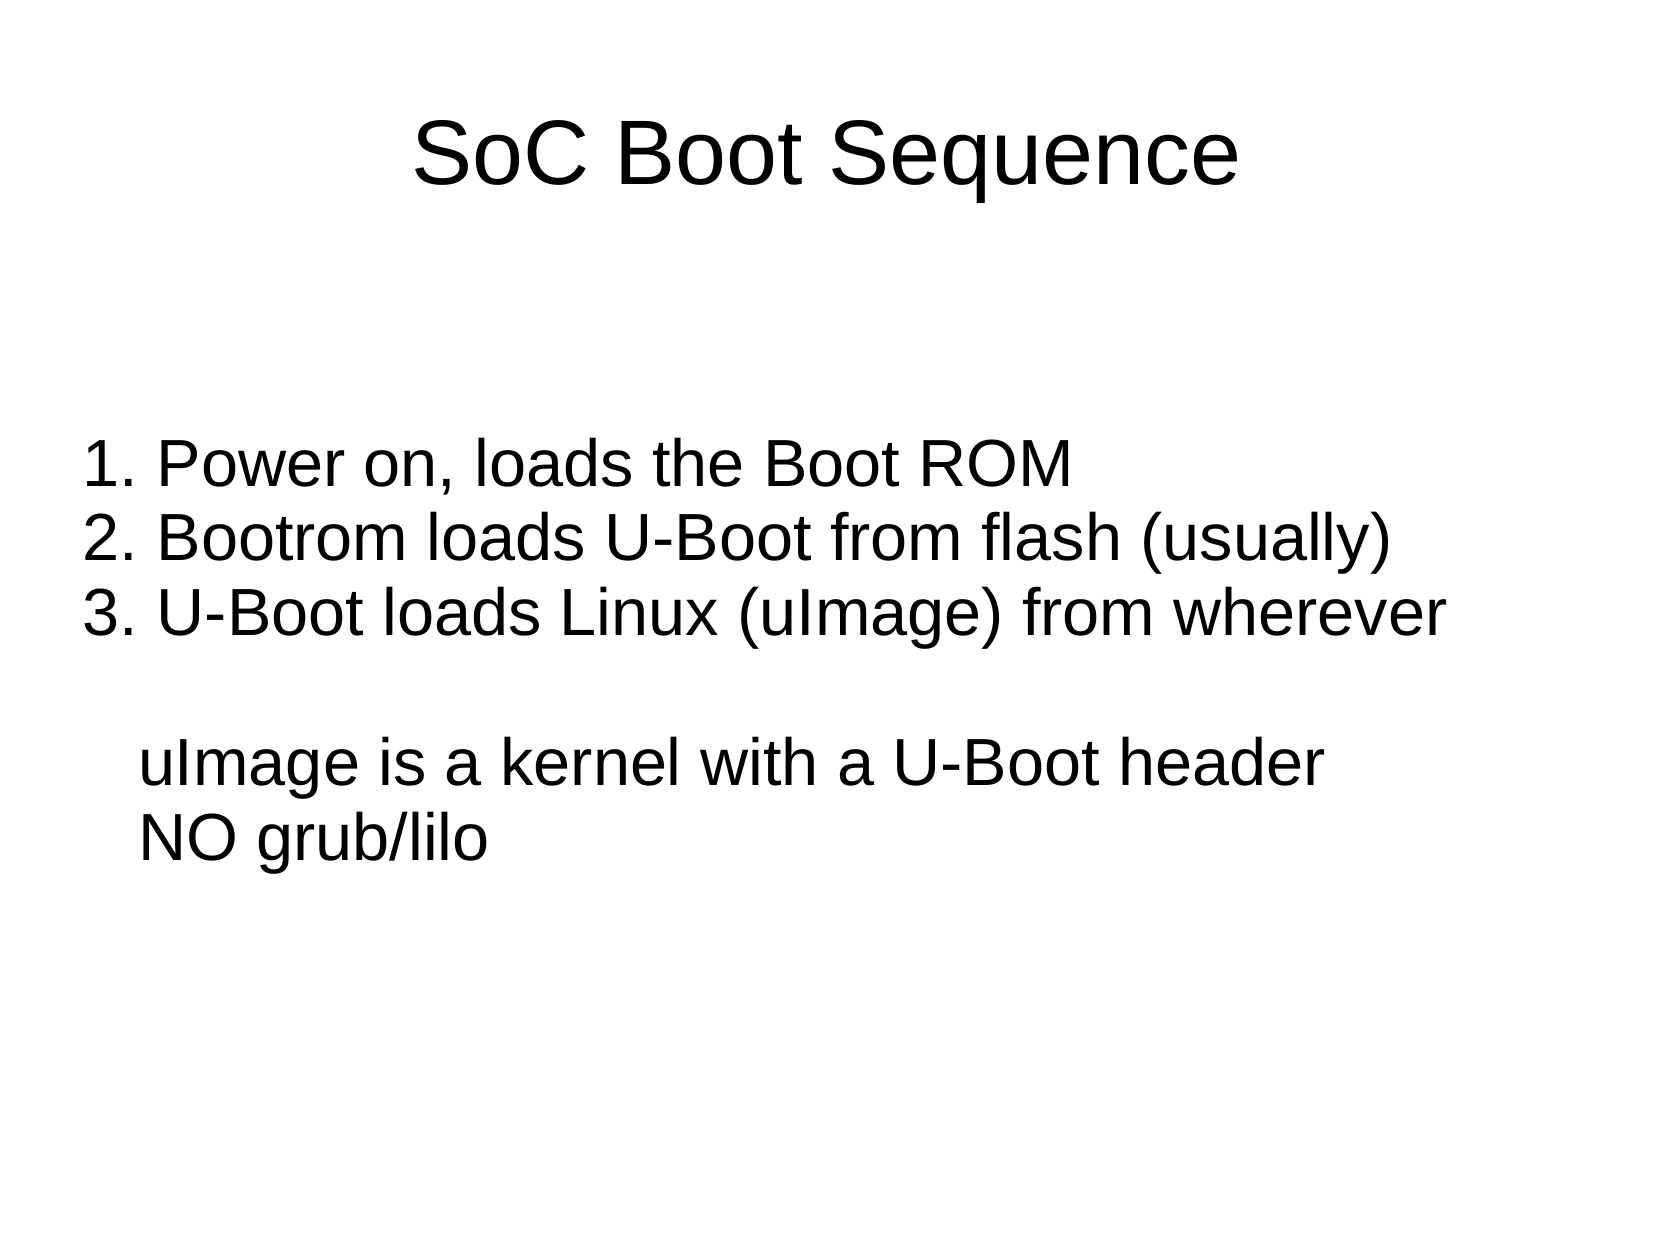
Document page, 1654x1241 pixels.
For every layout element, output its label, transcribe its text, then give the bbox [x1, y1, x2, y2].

title SoC Boot Sequence [82, 49, 1571, 257]
text_box Power on, loads the Boot ROM Bootrom loads U-Boot from flash (usually) U-Boot loads Linux (uImage) from wherever uImage is a kernel with a U-Boot header NO grub/lilo [82, 290, 1538, 1010]
